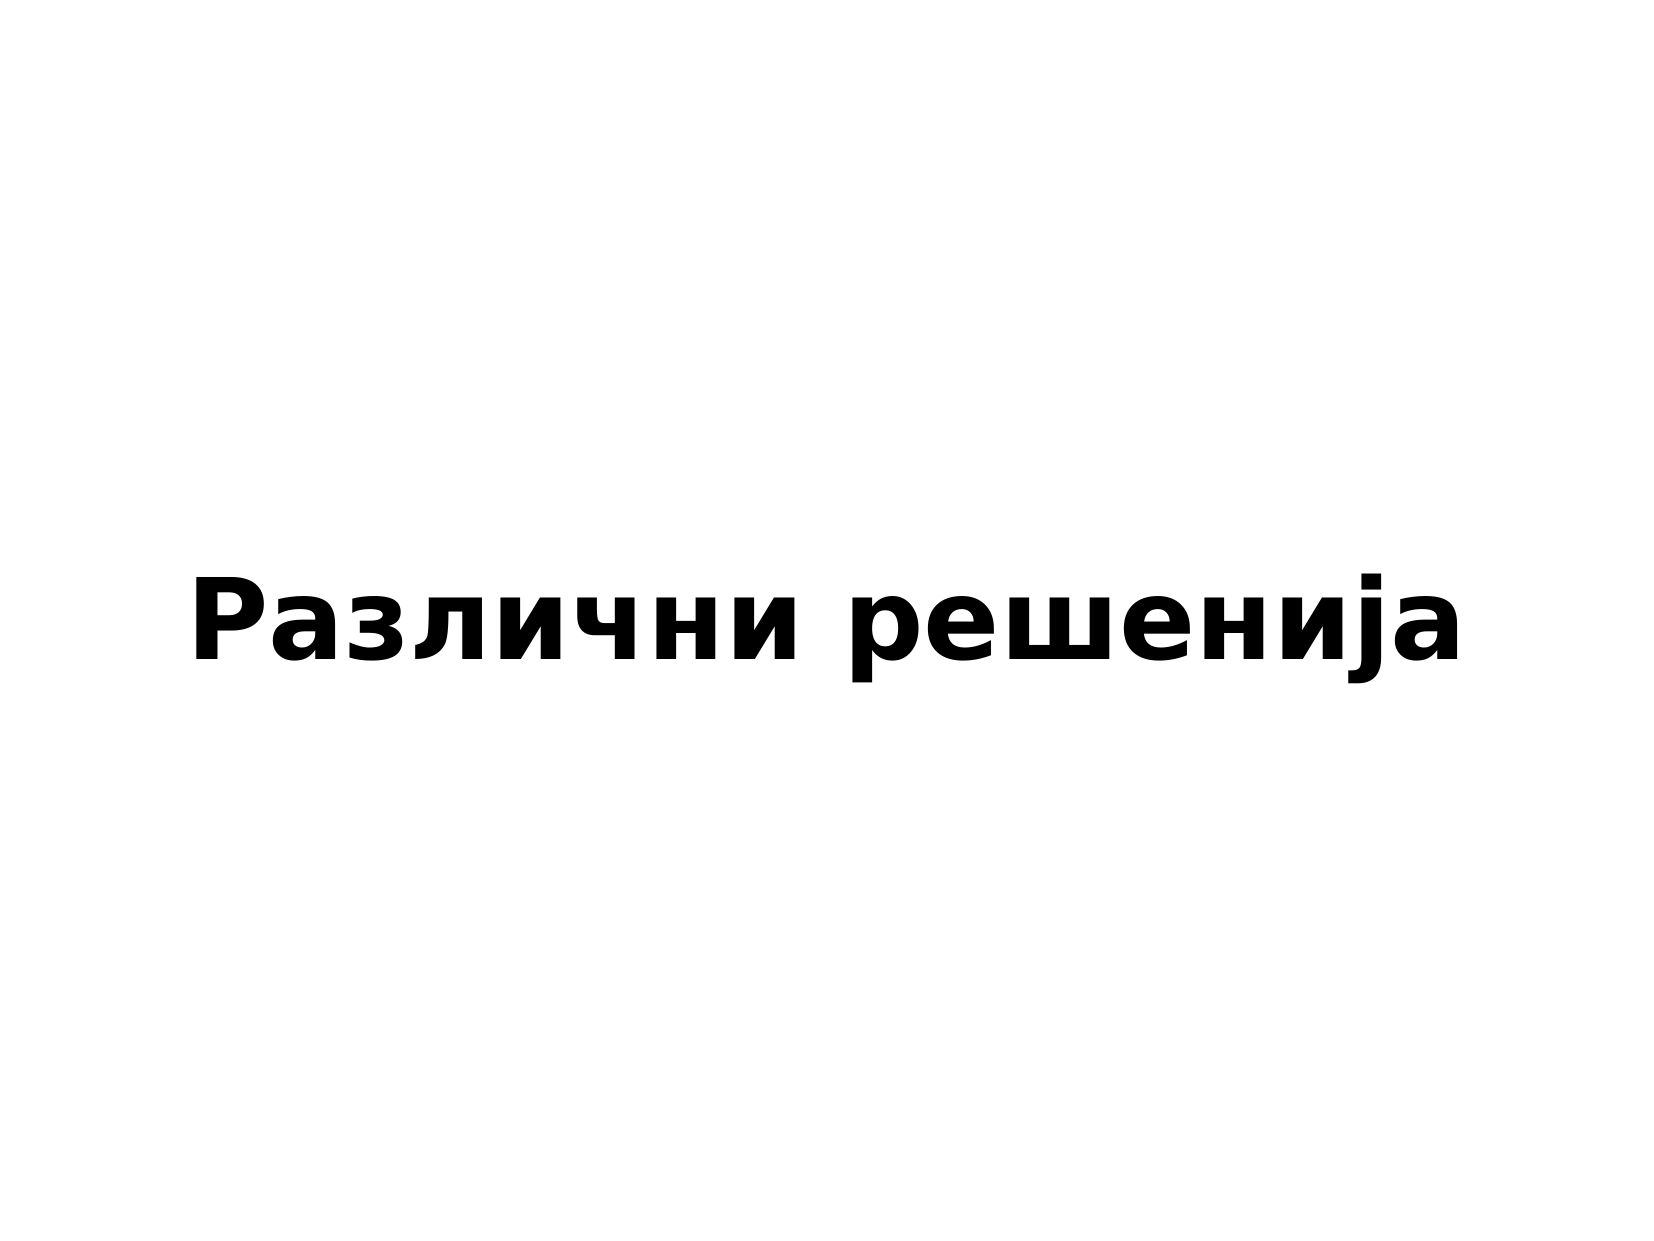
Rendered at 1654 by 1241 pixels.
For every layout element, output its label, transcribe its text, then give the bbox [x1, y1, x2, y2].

subtitle Различни решенија [0, 0, 1654, 1241]
